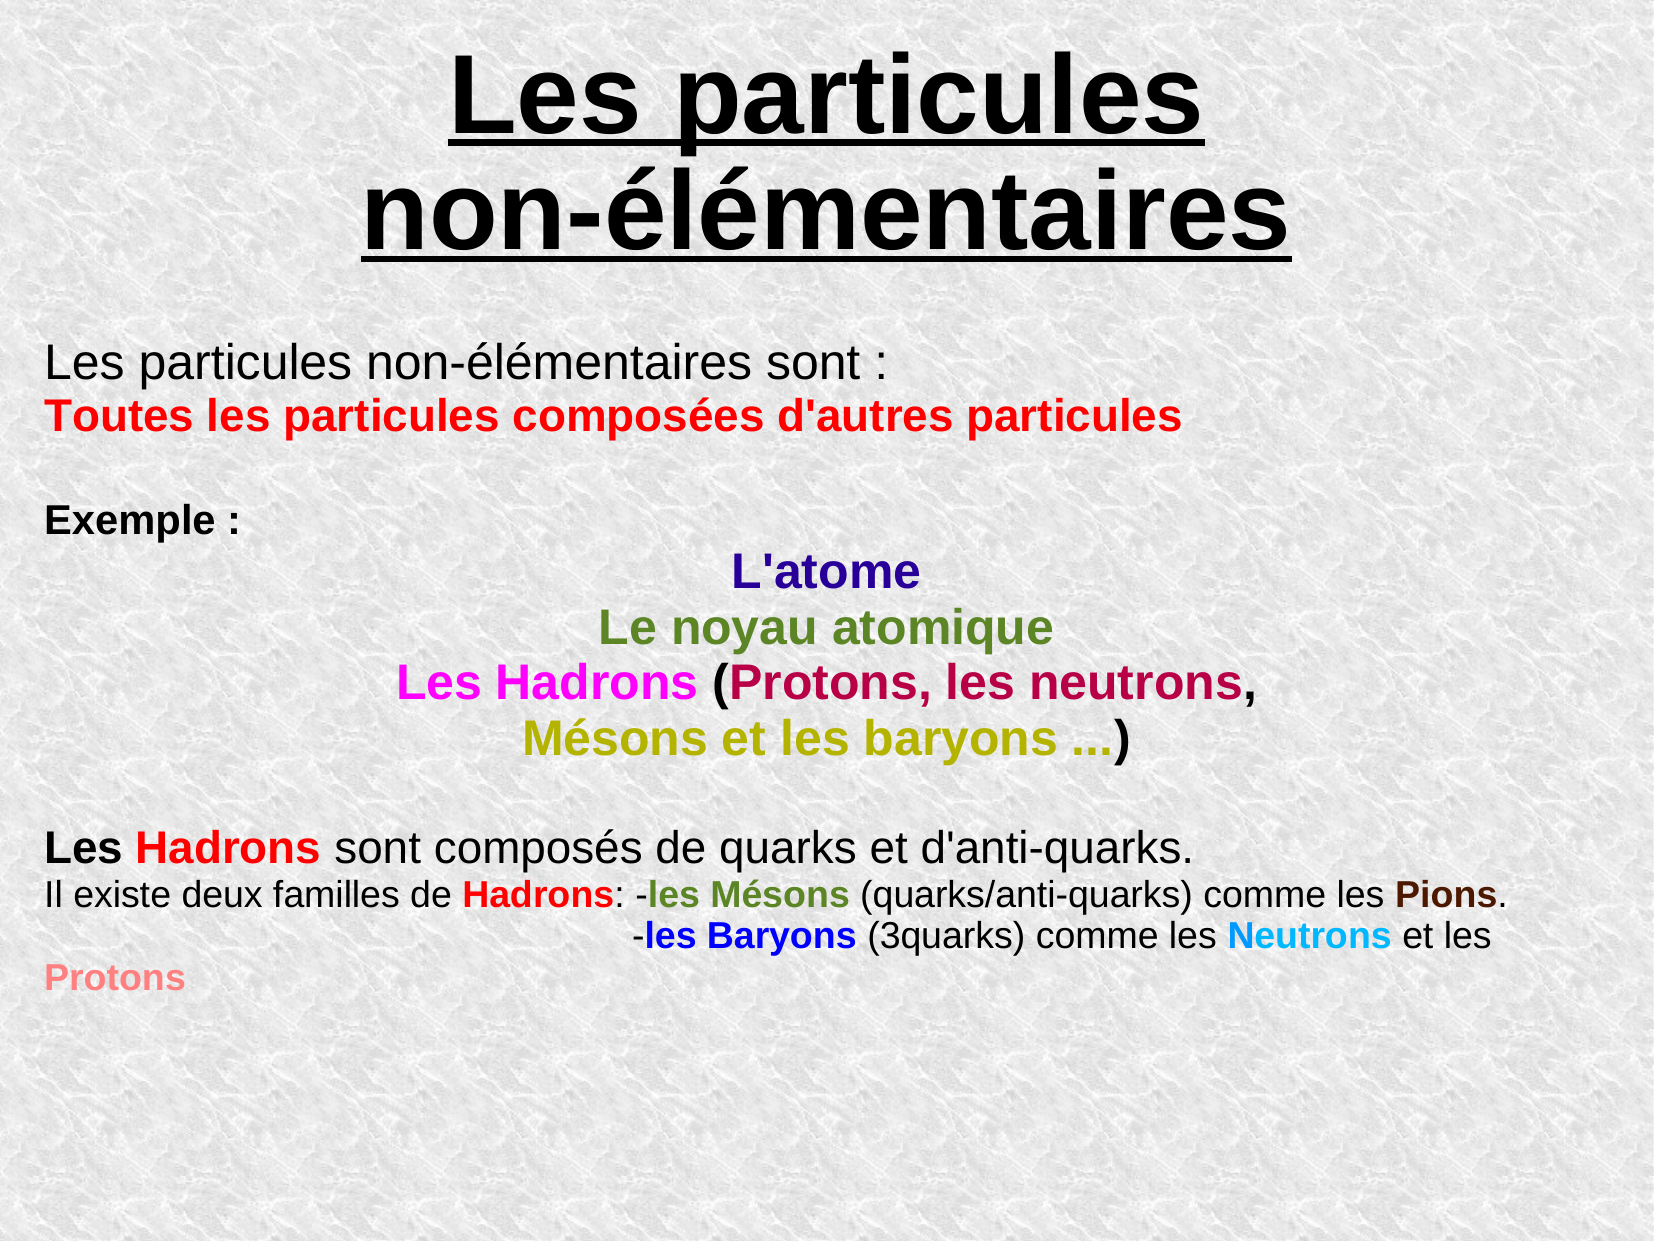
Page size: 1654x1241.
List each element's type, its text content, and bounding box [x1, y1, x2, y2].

picture [0, 0, 1654, 1241]
text_box Les particules non-élémentaires sont : Toutes les particules composées d'autres particules Exemple : L'atome Le noyau atomique Les Hadrons (Protons, les neutrons, Mésons et les baryons ...) Les Hadrons sont composés de quarks et d'anti-quarks. Il existe deux familles de Hadrons: -les Mésons (quarks/anti-quarks) comme les Pions. -les Baryons (3quarks) comme les Neutrons et les Protons [29, 324, 1624, 1152]
title Les particules non-élémentaires [82, 27, 1571, 279]
